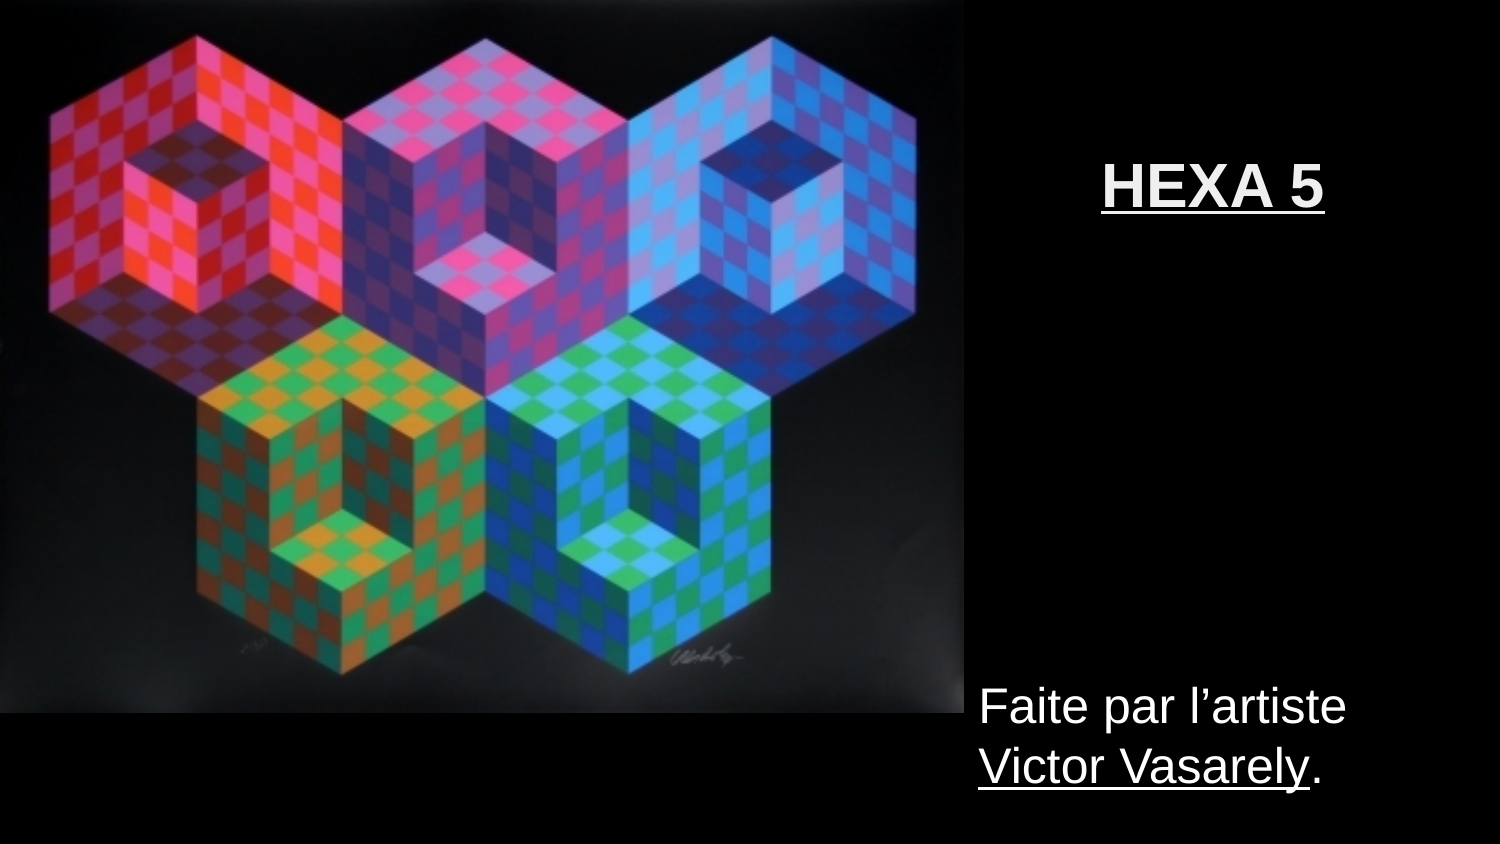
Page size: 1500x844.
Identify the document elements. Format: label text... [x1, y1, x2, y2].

picture [0, 0, 964, 713]
title HEXA 5 [1085, 139, 1378, 235]
subtitle Faite par l’artiste Victor Vasarely. [963, 658, 1500, 844]
